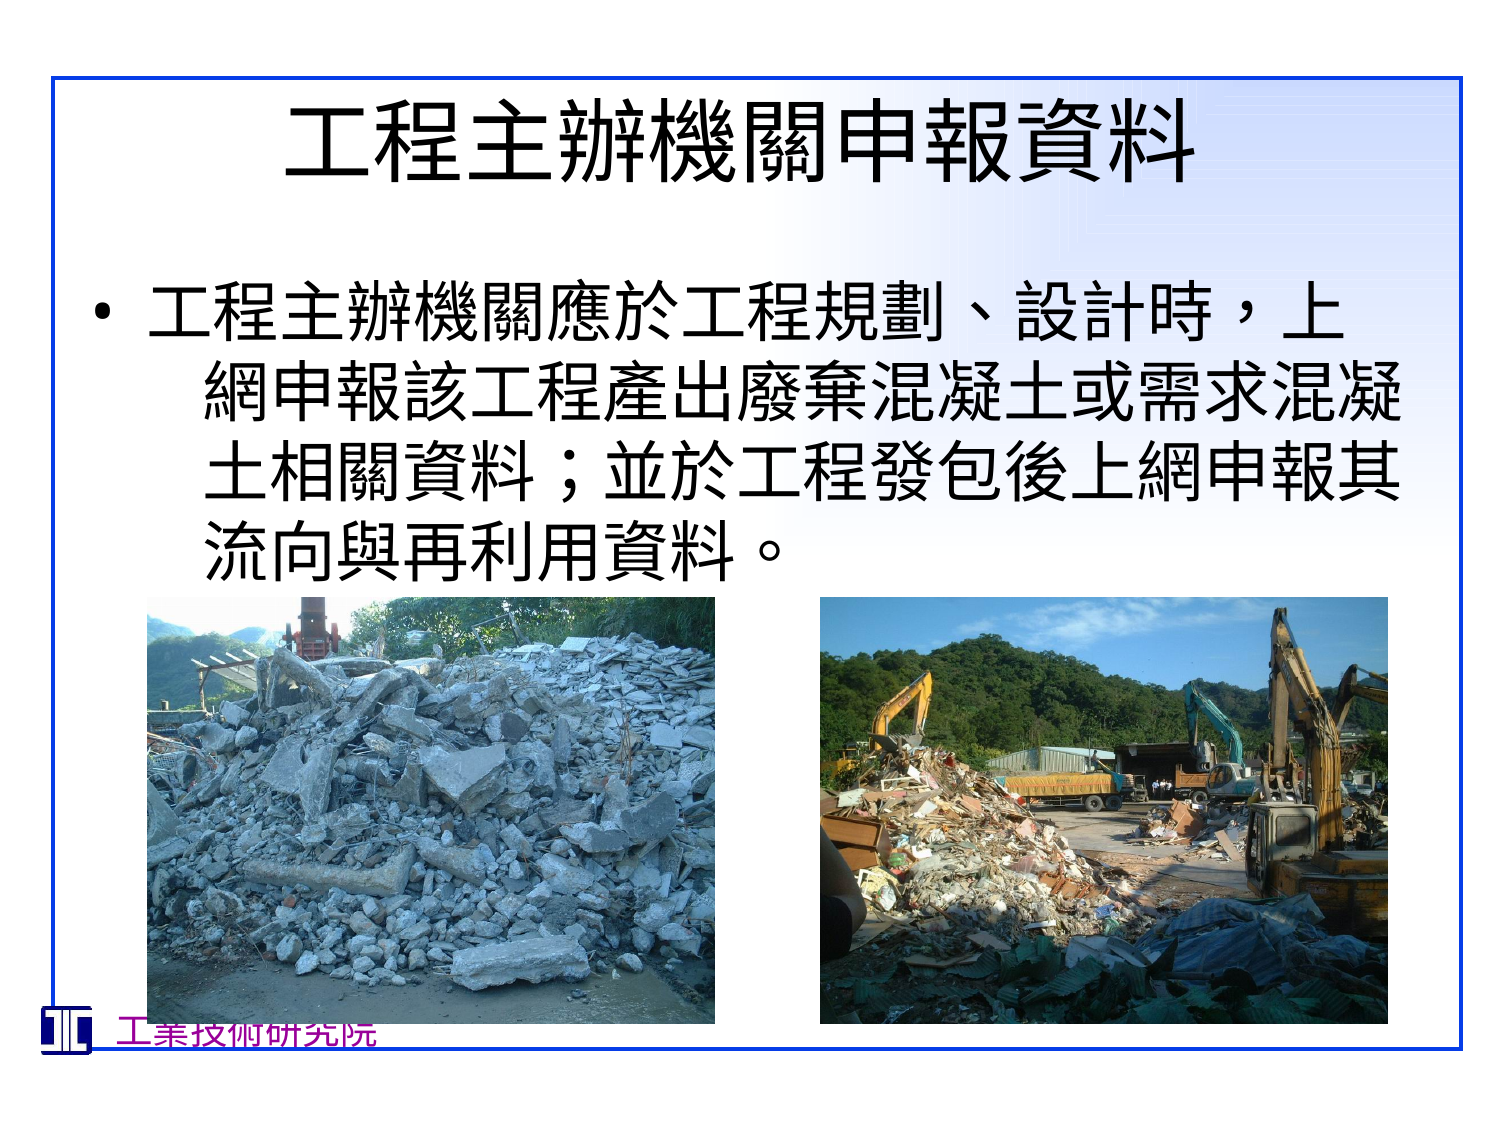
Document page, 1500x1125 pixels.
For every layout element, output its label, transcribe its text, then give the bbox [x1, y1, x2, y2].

list 工程主辦機關應於工程規劃、設計時，上網申報該工程產出廢棄混凝土或需求混凝土相關資料；並於工程發包後上網申報其流向與再利用資料。 [75, 262, 1426, 1005]
picture [147, 597, 715, 1024]
picture [820, 597, 1388, 1024]
title 工程主辦機關申報資料 [75, 45, 1426, 233]
